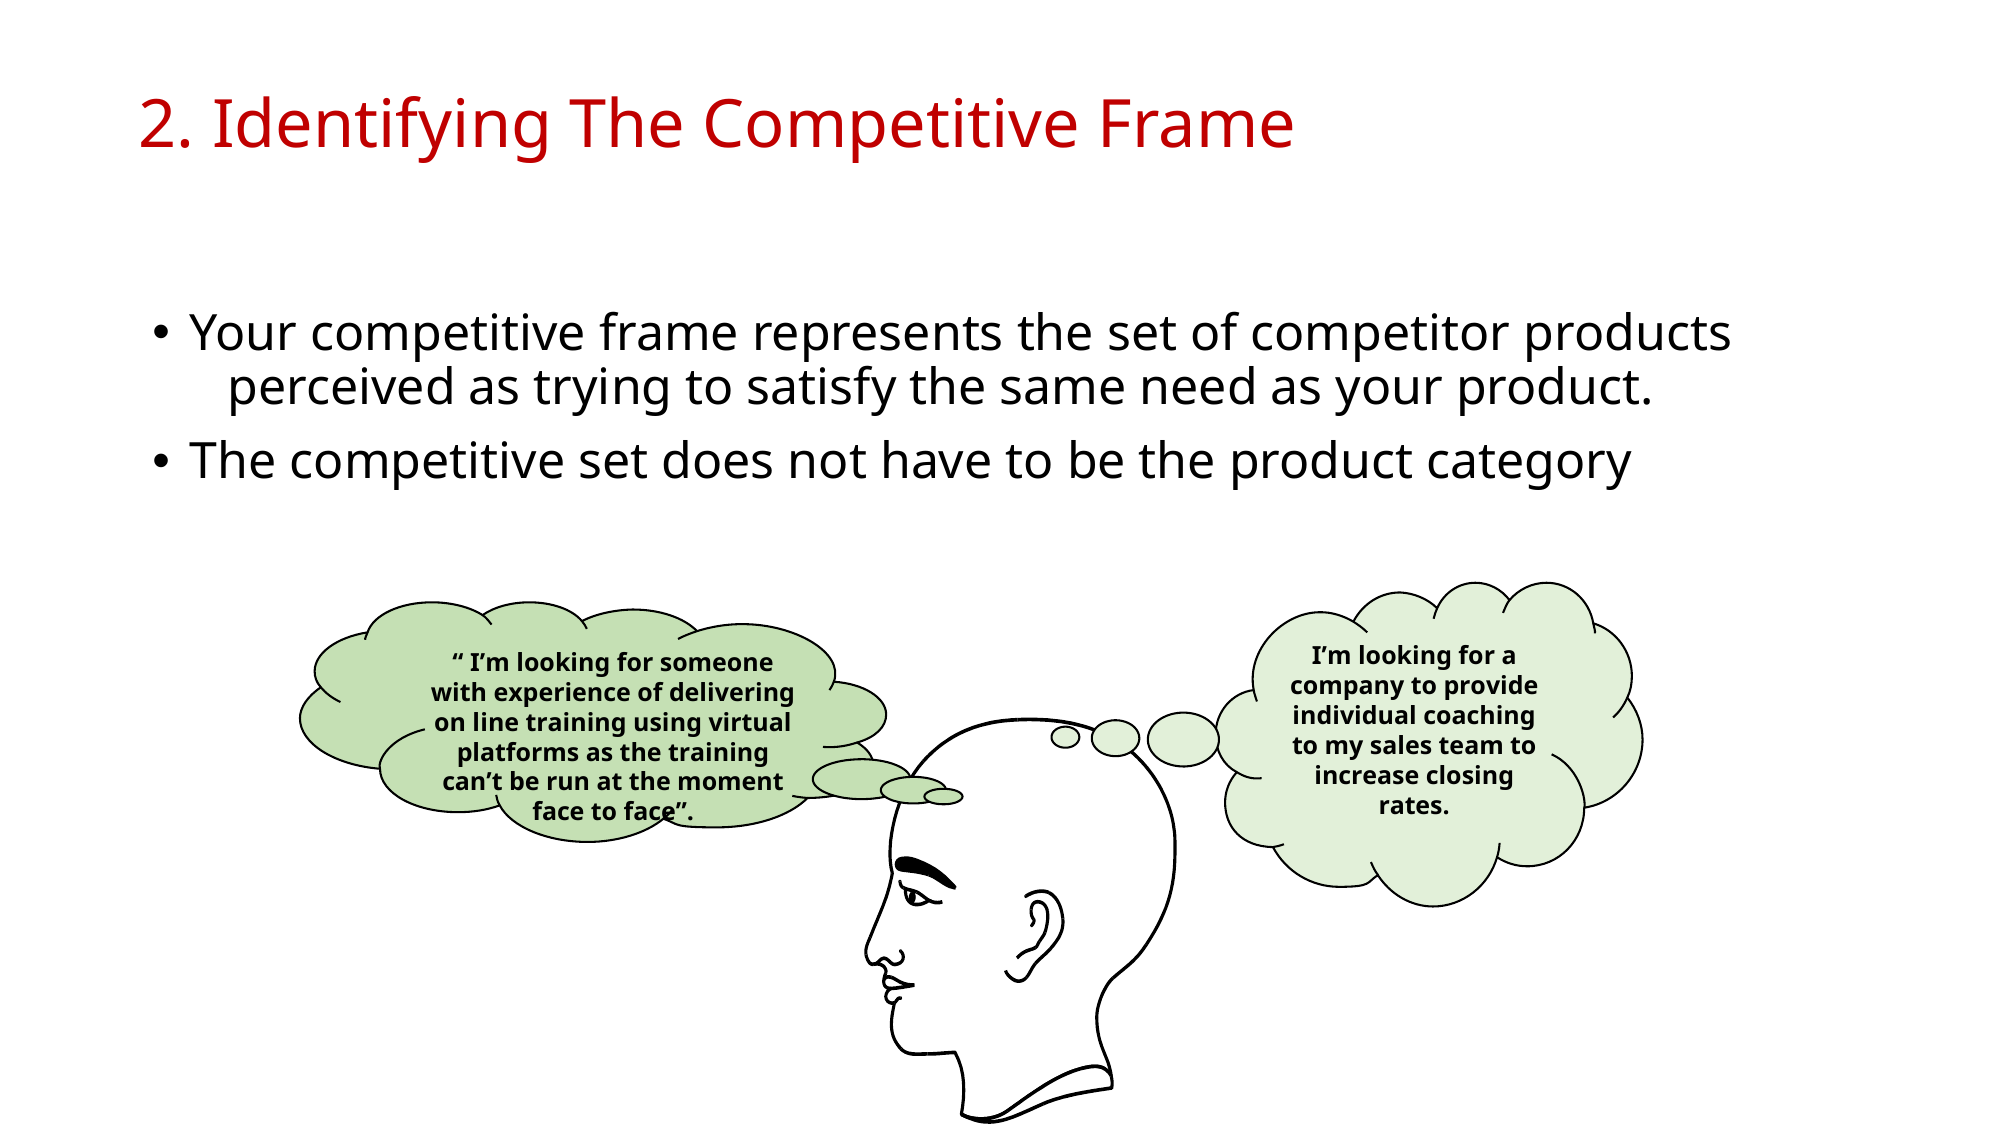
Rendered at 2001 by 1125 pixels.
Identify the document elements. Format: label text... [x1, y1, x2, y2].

text_box I’m looking for a company to provide individual coaching to my sales team to increase closing rates. [1147, 582, 1643, 907]
picture [788, 654, 1185, 1125]
text_box “ I’m looking for someone with experience of delivering on line training using virtual platforms as the training can’t be run at the moment face to face”. [299, 602, 963, 842]
title 2. Identifying The Competitive Frame [123, 19, 1849, 237]
list Your competitive frame represents the set of competitor products perceived as trying to satisfy the same need as your product. The competitive set does not have to be the product category [137, 299, 1863, 1014]
